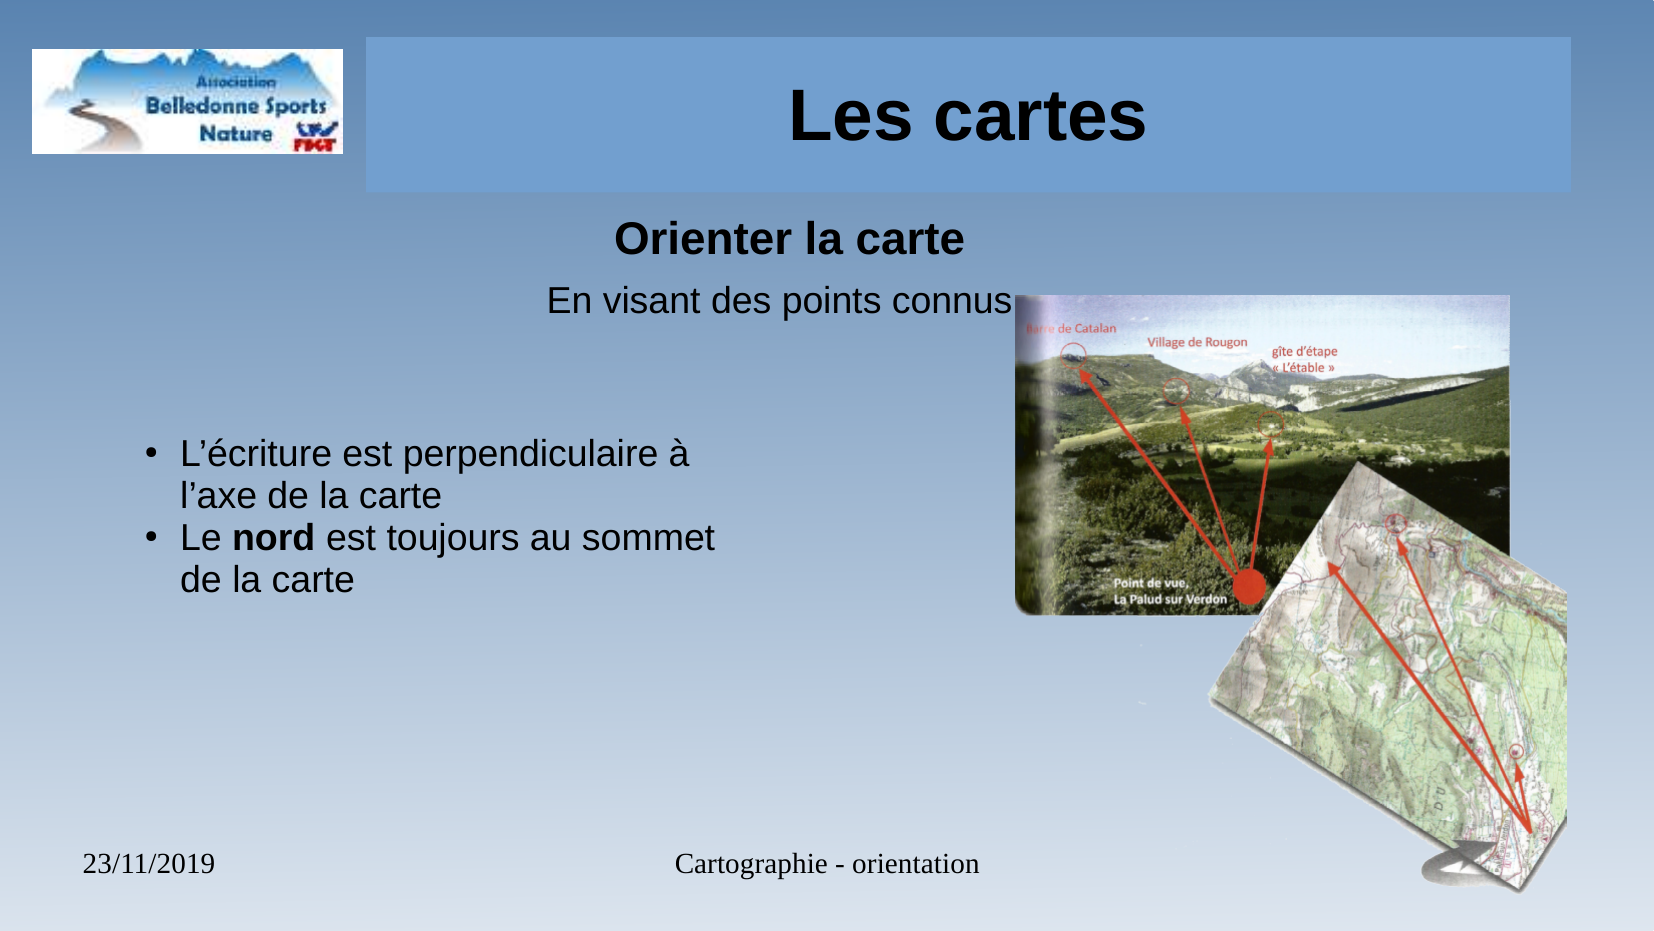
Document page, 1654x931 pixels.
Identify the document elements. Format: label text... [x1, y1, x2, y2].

text_box En visant des points connus [531, 271, 1028, 329]
picture [1015, 295, 1567, 898]
text_box Orienter la carte [599, 205, 981, 271]
picture [32, 49, 343, 154]
title Les cartes [366, 37, 1571, 193]
text_box L’écriture est perpendiculaire à l’axe de la carte Le nord est toujours au sommet de la carte [129, 425, 756, 608]
